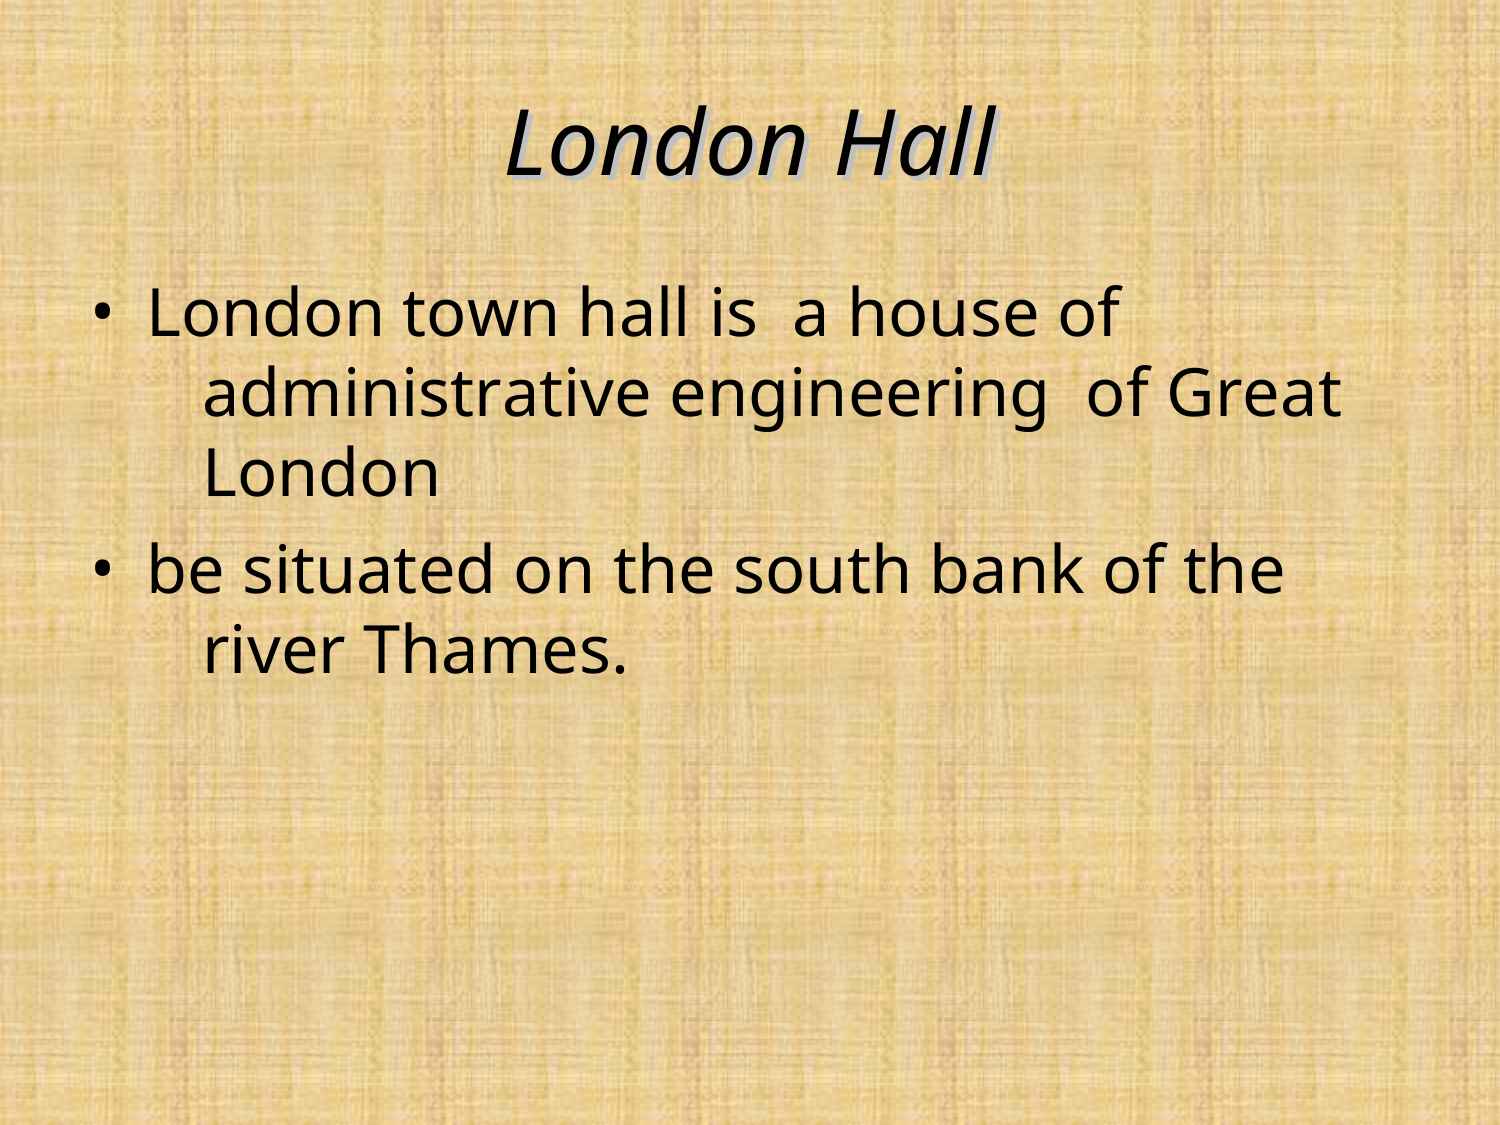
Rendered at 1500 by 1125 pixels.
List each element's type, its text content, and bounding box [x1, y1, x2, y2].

list London town hall is a house of administrative engineering of Great London be situated on the south bank of the river Thames. [75, 262, 1426, 1005]
title London Hall [75, 45, 1426, 233]
